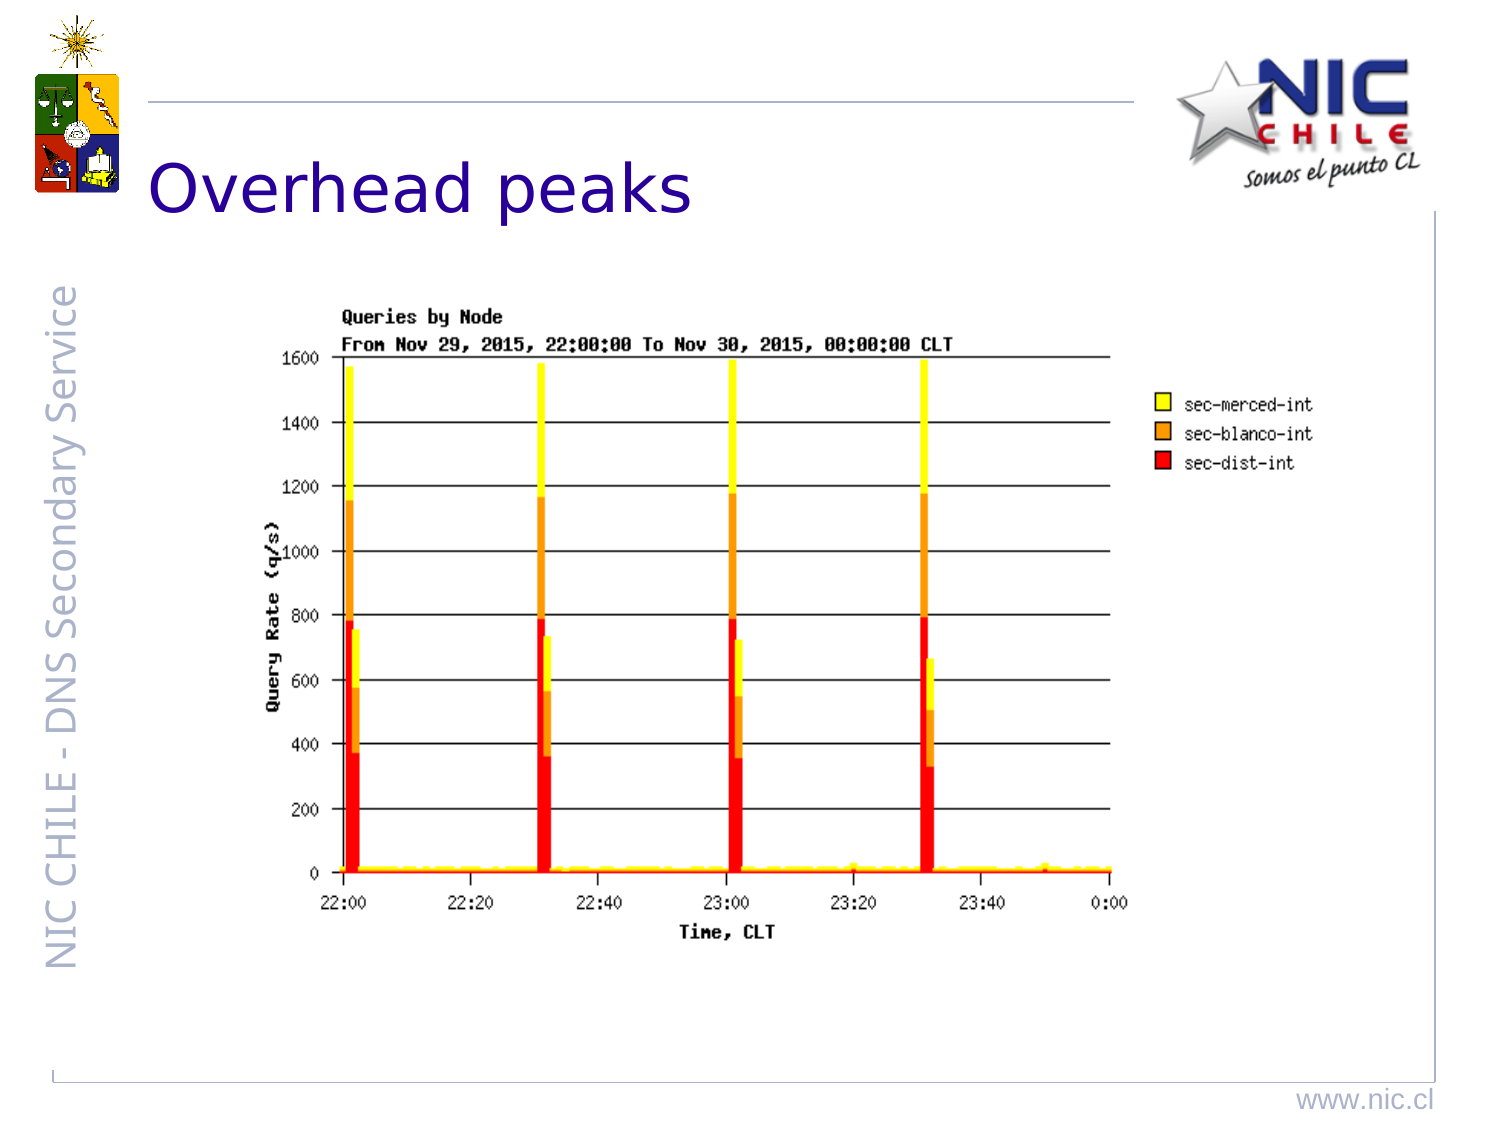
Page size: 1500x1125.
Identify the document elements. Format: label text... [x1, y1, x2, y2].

picture [225, 262, 1351, 976]
picture [30, 9, 124, 199]
picture [1134, 37, 1463, 211]
title Overhead peaks [147, 113, 1353, 266]
